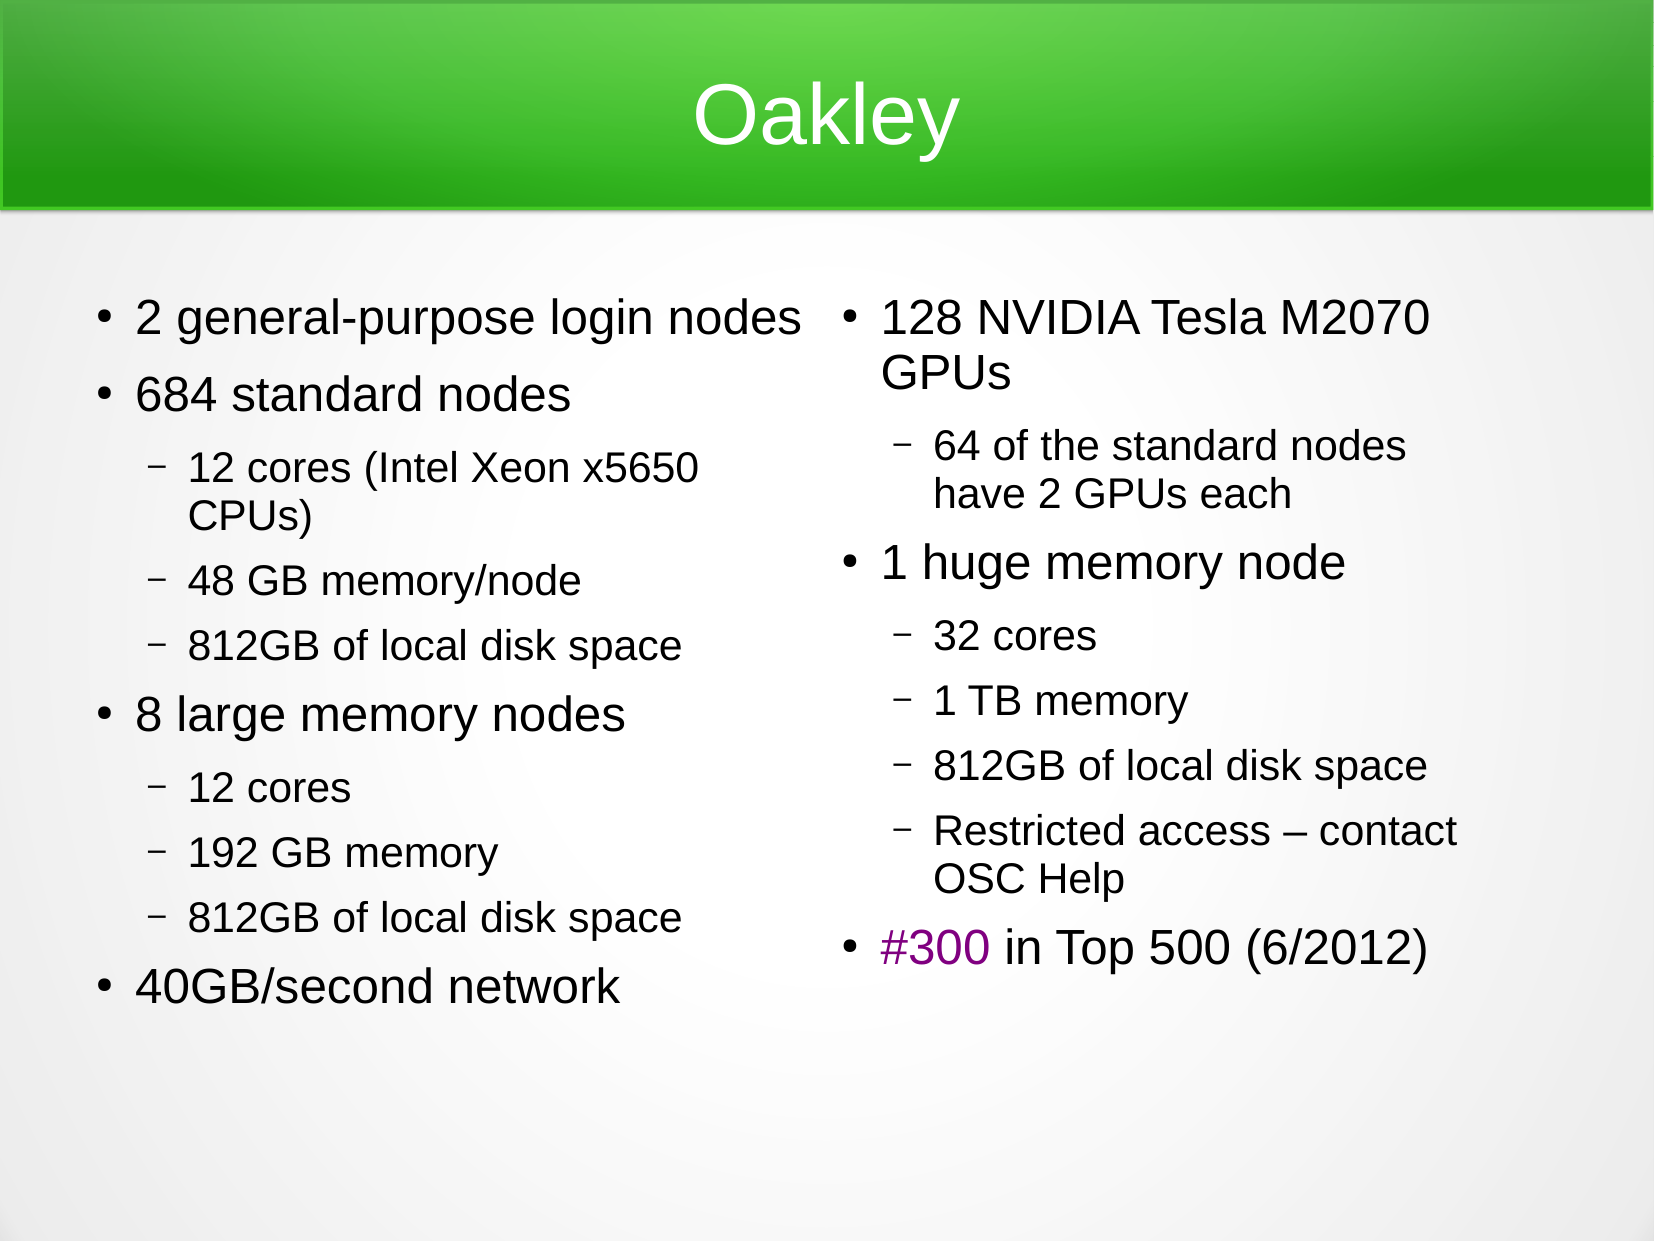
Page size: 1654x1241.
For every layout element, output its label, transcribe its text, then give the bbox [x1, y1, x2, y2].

list 2 general-purpose login nodes 684 standard nodes 12 cores (Intel Xeon x5650 CPUs) 48 GB memory/node 812GB of local disk space 8 large memory nodes 12 cores 192 GB memory 812GB of local disk space 40GB/second network [82, 290, 811, 1066]
title Oakley [82, 49, 1571, 179]
list 128 NVIDIA Tesla M2070 GPUs 64 of the standard nodes have 2 GPUs each 1 huge memory node 32 cores 1 TB memory 812GB of local disk space Restricted access – contact OSC Help #300 in Top 500 (6/2012) [828, 290, 1501, 976]
